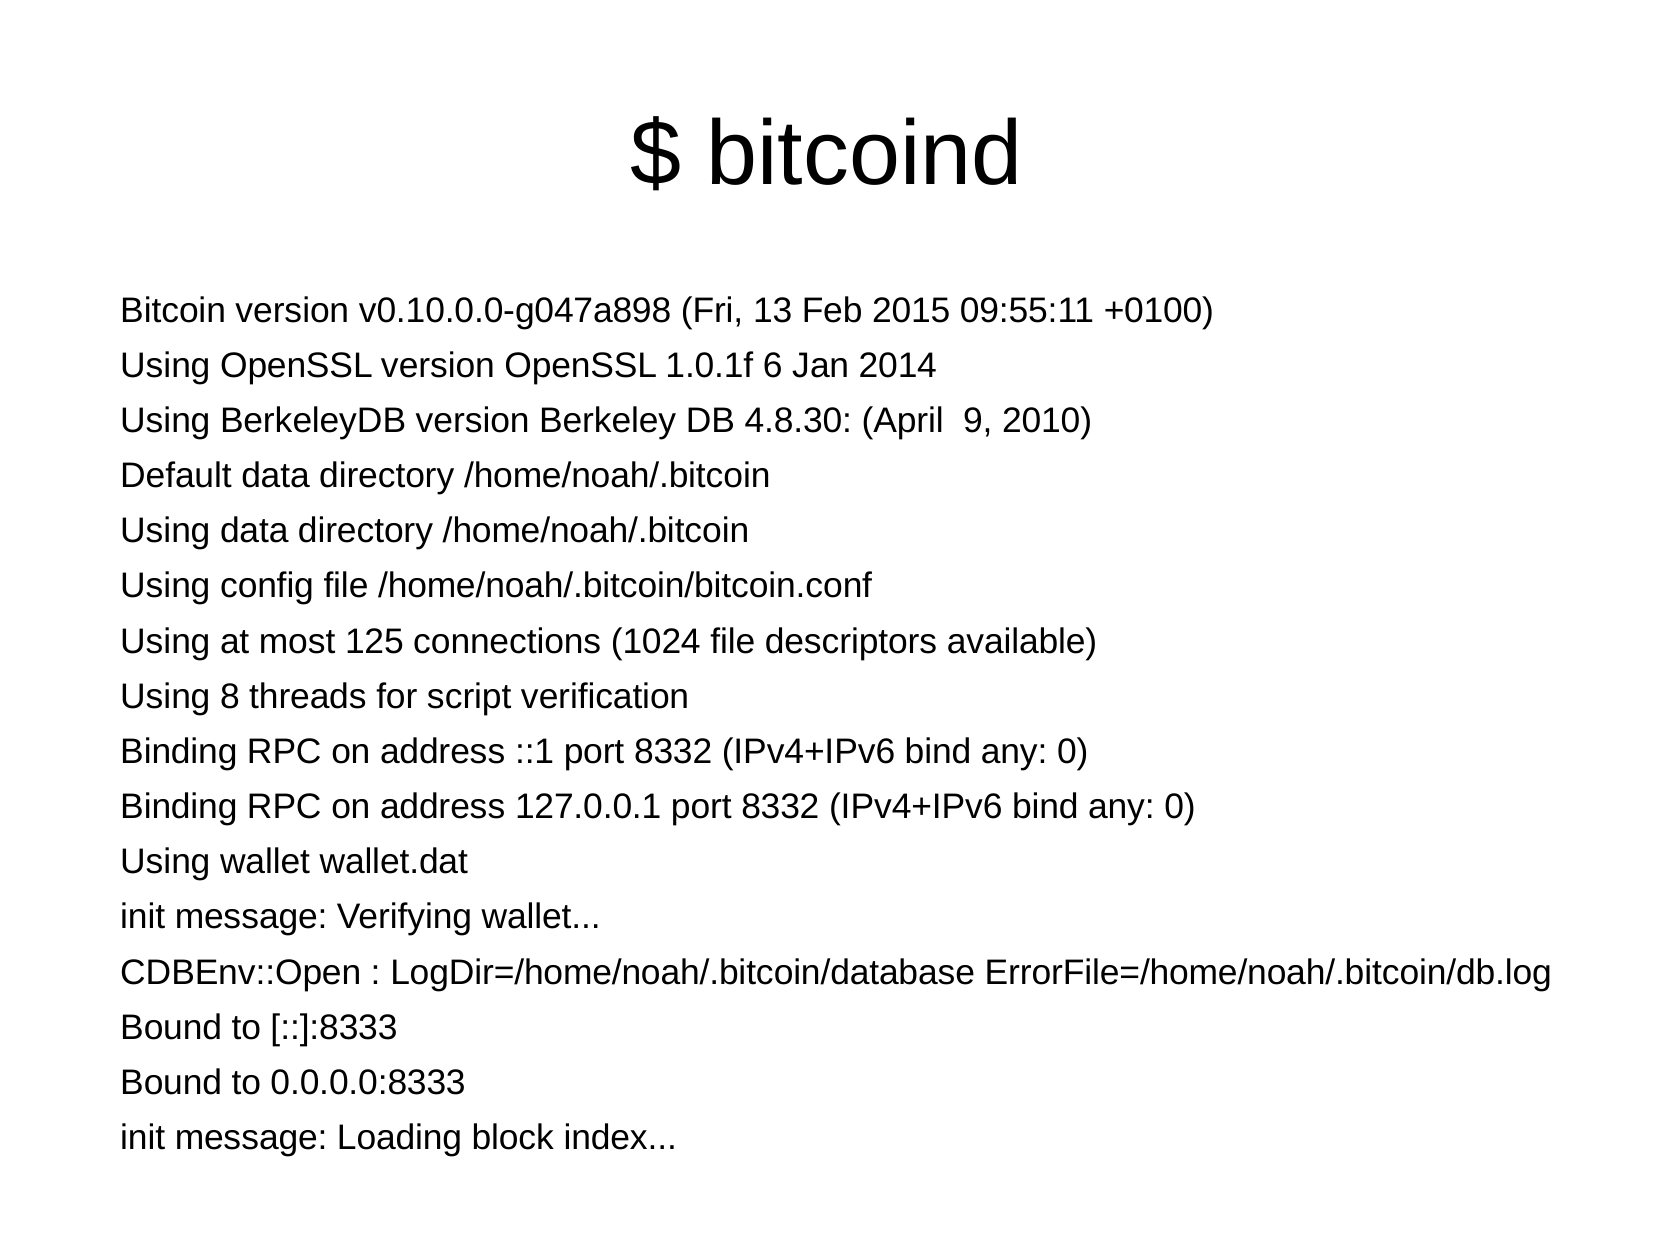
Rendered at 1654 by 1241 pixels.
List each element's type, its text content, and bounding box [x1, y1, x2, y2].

list Bitcoin version v0.10.0.0-g047a898 (Fri, 13 Feb 2015 09:55:11 +0100) Using OpenSSL version OpenSSL 1.0.1f 6 Jan 2014 Using BerkeleyDB version Berkeley DB 4.8.30: (April 9, 2010) Default data directory /home/noah/.bitcoin Using data directory /home/noah/.bitcoin Using config file /home/noah/.bitcoin/bitcoin.conf Using at most 125 connections (1024 file descriptors available) Using 8 threads for script verification Binding RPC on address ::1 port 8332 (IPv4+IPv6 bind any: 0) Binding RPC on address 127.0.0.1 port 8332 (IPv4+IPv6 bind any: 0) Using wallet wallet.dat init message: Verifying wallet... CDBEnv::Open : LogDir=/home/noah/.bitcoin/database ErrorFile=/home/noah/.bitcoin/db.log Bound to [::]:8333 Bound to 0.0.0.0:8333 init message: Loading block index... [82, 290, 1571, 1186]
title $ bitcoind [82, 49, 1571, 257]
